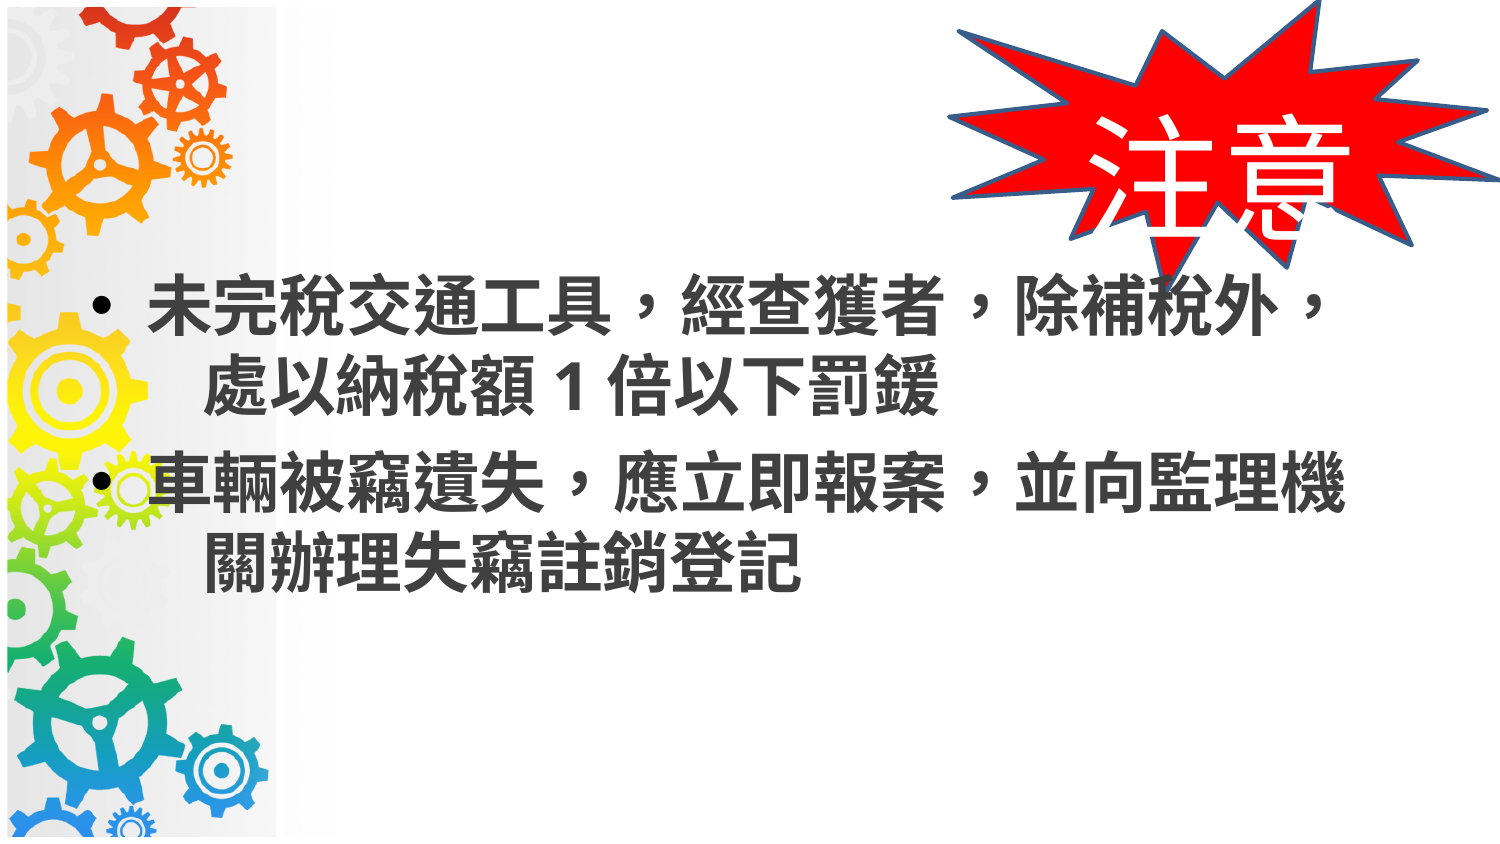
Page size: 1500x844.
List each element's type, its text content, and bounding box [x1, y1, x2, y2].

list 未完稅交通工具，經查獲者，除補稅外，處以納稅額1倍以下罰鍰 車輛被竊遺失，應立即報案，並向監理機關辦理失竊註銷登記 [75, 256, 1426, 754]
text_box 注意 [1257, 169, 1323, 179]
text_box 注意 [1151, 237, 1198, 256]
text_box 注意 [949, 0, 1500, 256]
text_box 注意 [1257, 186, 1323, 195]
text_box 注意 [1286, 202, 1306, 213]
